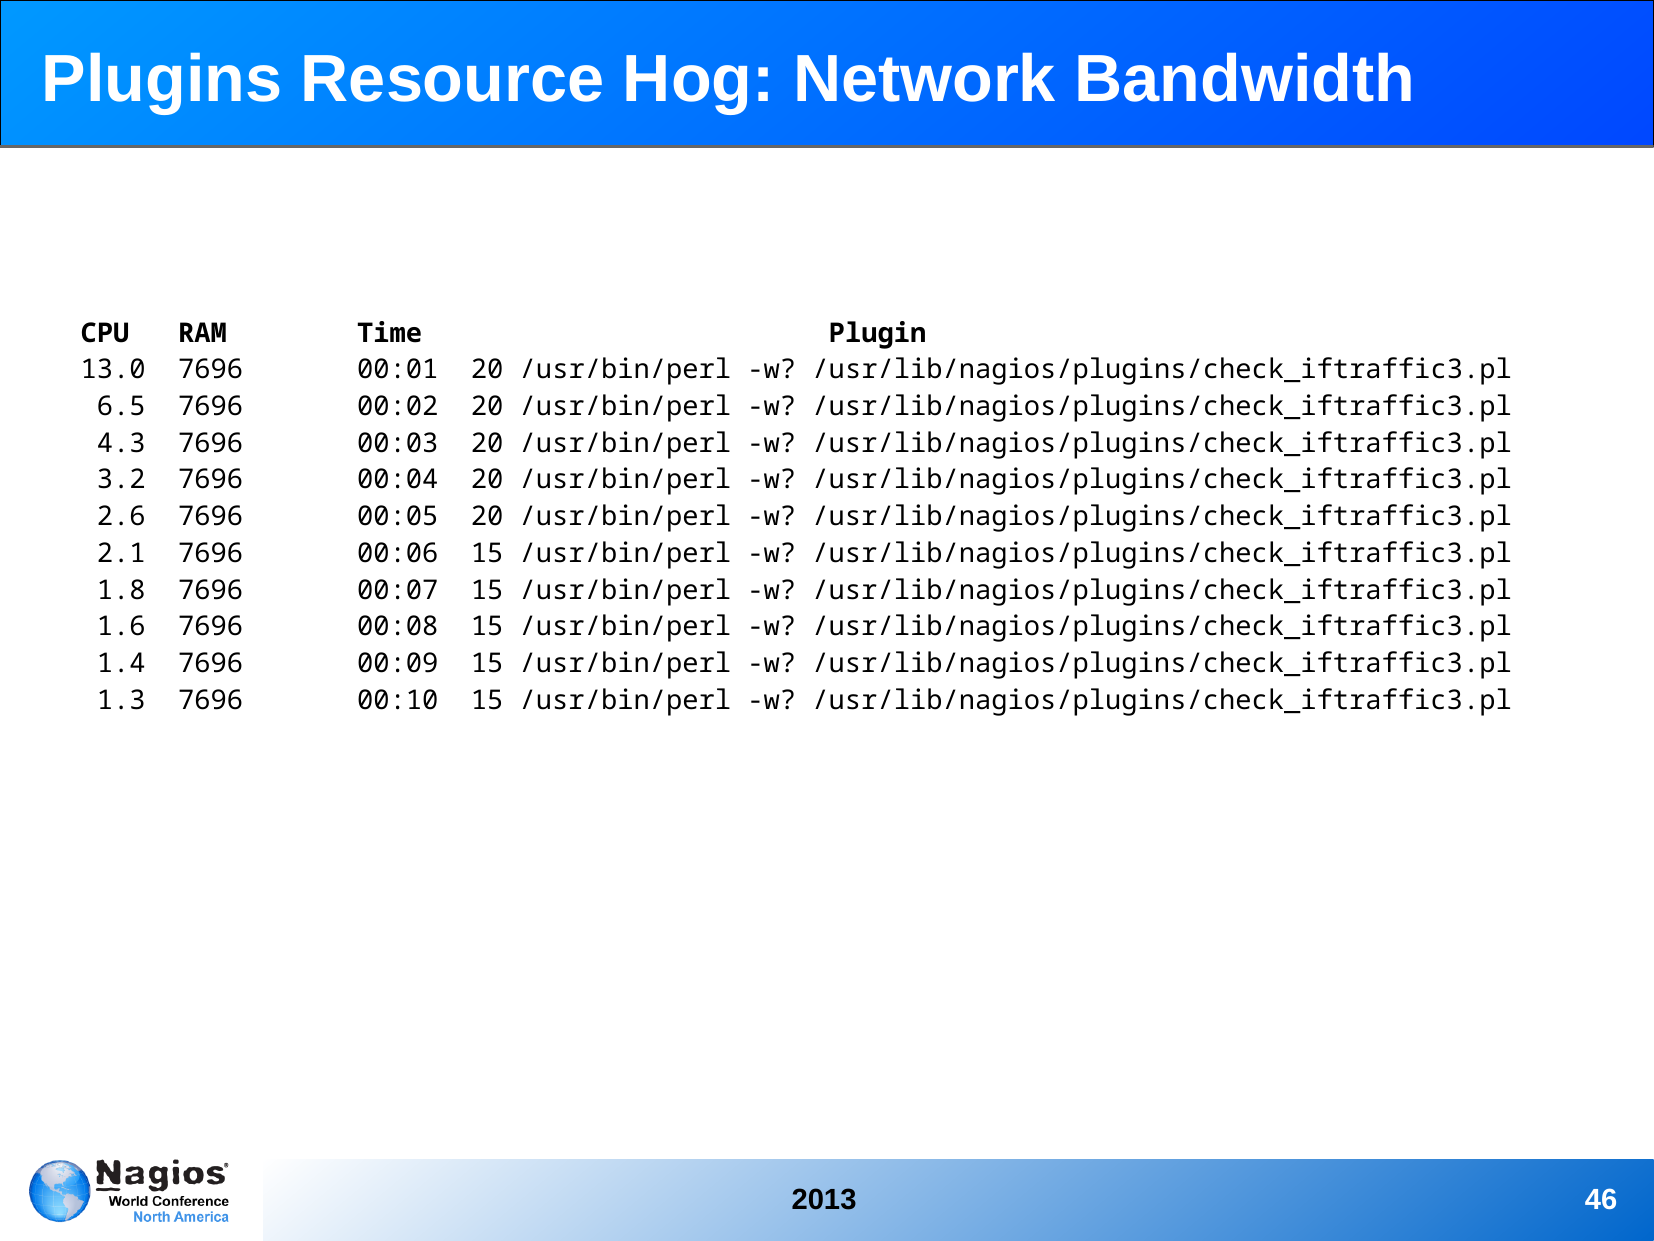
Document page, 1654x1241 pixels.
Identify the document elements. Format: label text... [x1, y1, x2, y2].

picture [29, 1159, 229, 1235]
title Plugins Resource Hog: Network Bandwidth [41, 29, 1540, 127]
subtitle CPU RAM Time Plugin 13.0 7696 00:01 20 /usr/bin/perl -w? /usr/lib/nagios/plugins/check_iftraffic3.pl 6.5 7696 00:02 20 /usr/bin/perl -w? /usr/lib/nagios/plugins/check_iftraffic3.pl 4.3 7696 00:03 20 /usr/bin/perl -w? /usr/lib/nagios/plugins/check_iftraffic3.pl 3.2 7696 00:04 20 /usr/bin/perl -w? /usr/lib/nagios/plugins/check_iftraffic3.pl 2.6 7696 00:05 20 /usr/bin/perl -w? /usr/lib/nagios/plugins/check_iftraffic3.pl 2.1 7696 00:06 15 /usr/bin/perl -w? /usr/lib/nagios/plugins/check_iftraffic3.pl 1.8 7696 00:07 15 /usr/bin/perl -w? /usr/lib/nagios/plugins/check_iftraffic3.pl 1.6 7696 00:08 15 /usr/bin/perl -w? /usr/lib/nagios/plugins/check_iftraffic3.pl 1.4 7696 00:09 15 /usr/bin/perl -w? /usr/lib/nagios/plugins/check_iftraffic3.pl 1.3 7696 00:10 15 /usr/bin/perl -w? /usr/lib/nagios/plugins/check_iftraffic3.pl [80, 260, 1569, 770]
